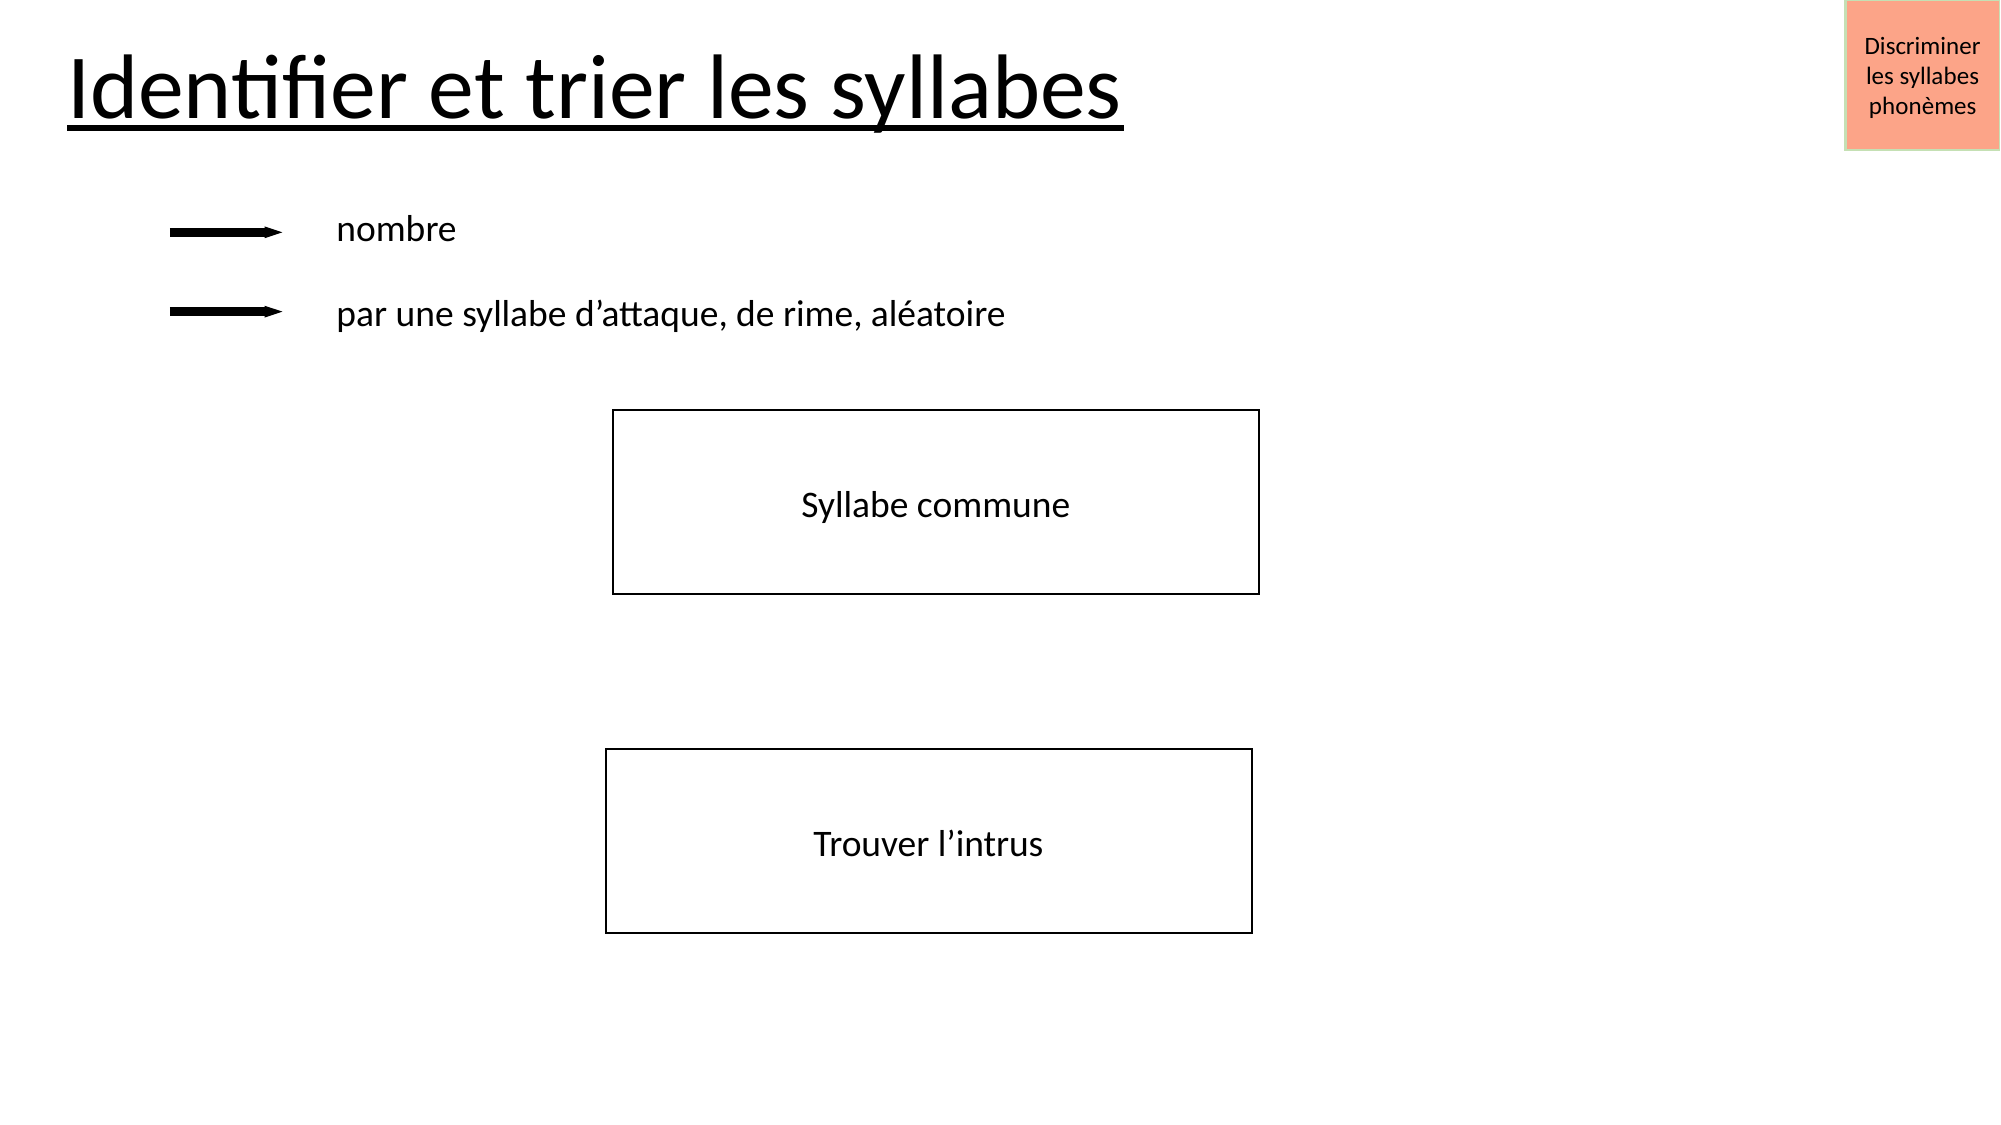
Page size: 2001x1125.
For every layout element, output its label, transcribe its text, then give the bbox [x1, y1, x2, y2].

text_box Identifier et trier les syllabes [52, 20, 1414, 145]
text_box par une syllabe d’attaque, de rime, aléatoire [321, 281, 1145, 341]
text_box nombre [321, 196, 472, 257]
text_box Syllabe commune [613, 410, 1259, 594]
text_box Discriminer les syllabes phonèmes [1846, 0, 2000, 150]
text_box Trouver l’intrus [606, 749, 1252, 933]
